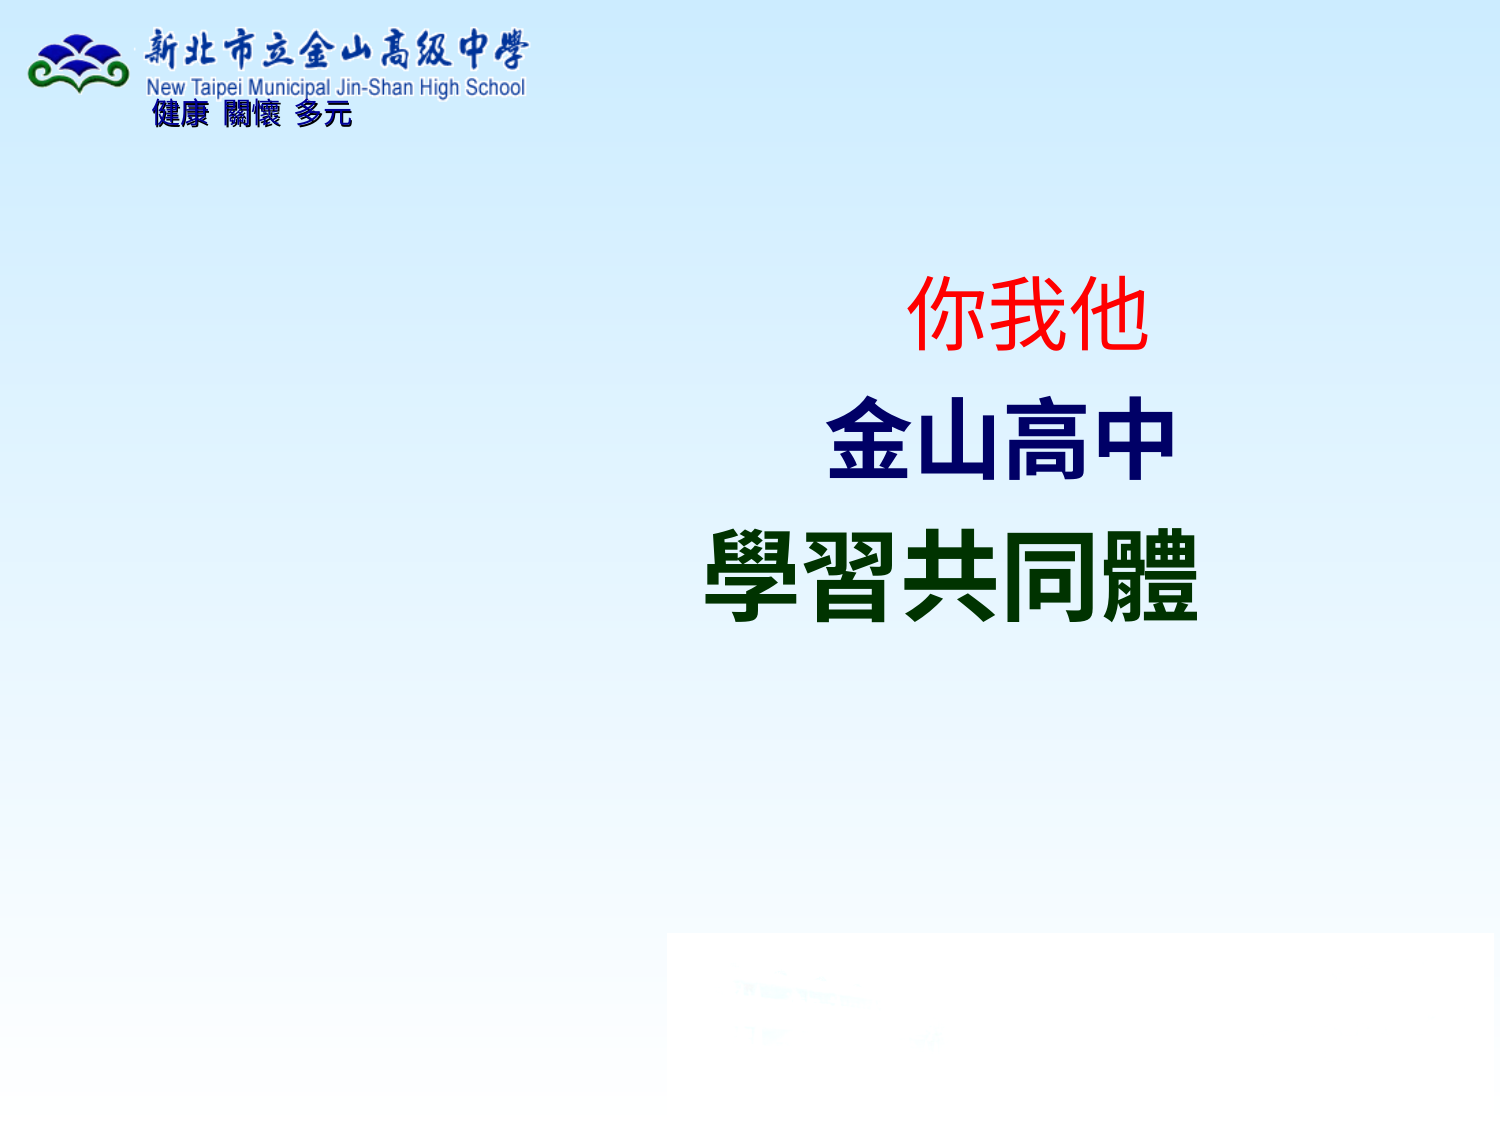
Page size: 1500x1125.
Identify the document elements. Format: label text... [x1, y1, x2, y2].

list 你我他 金山高中 學習共同體 [454, 255, 1223, 705]
